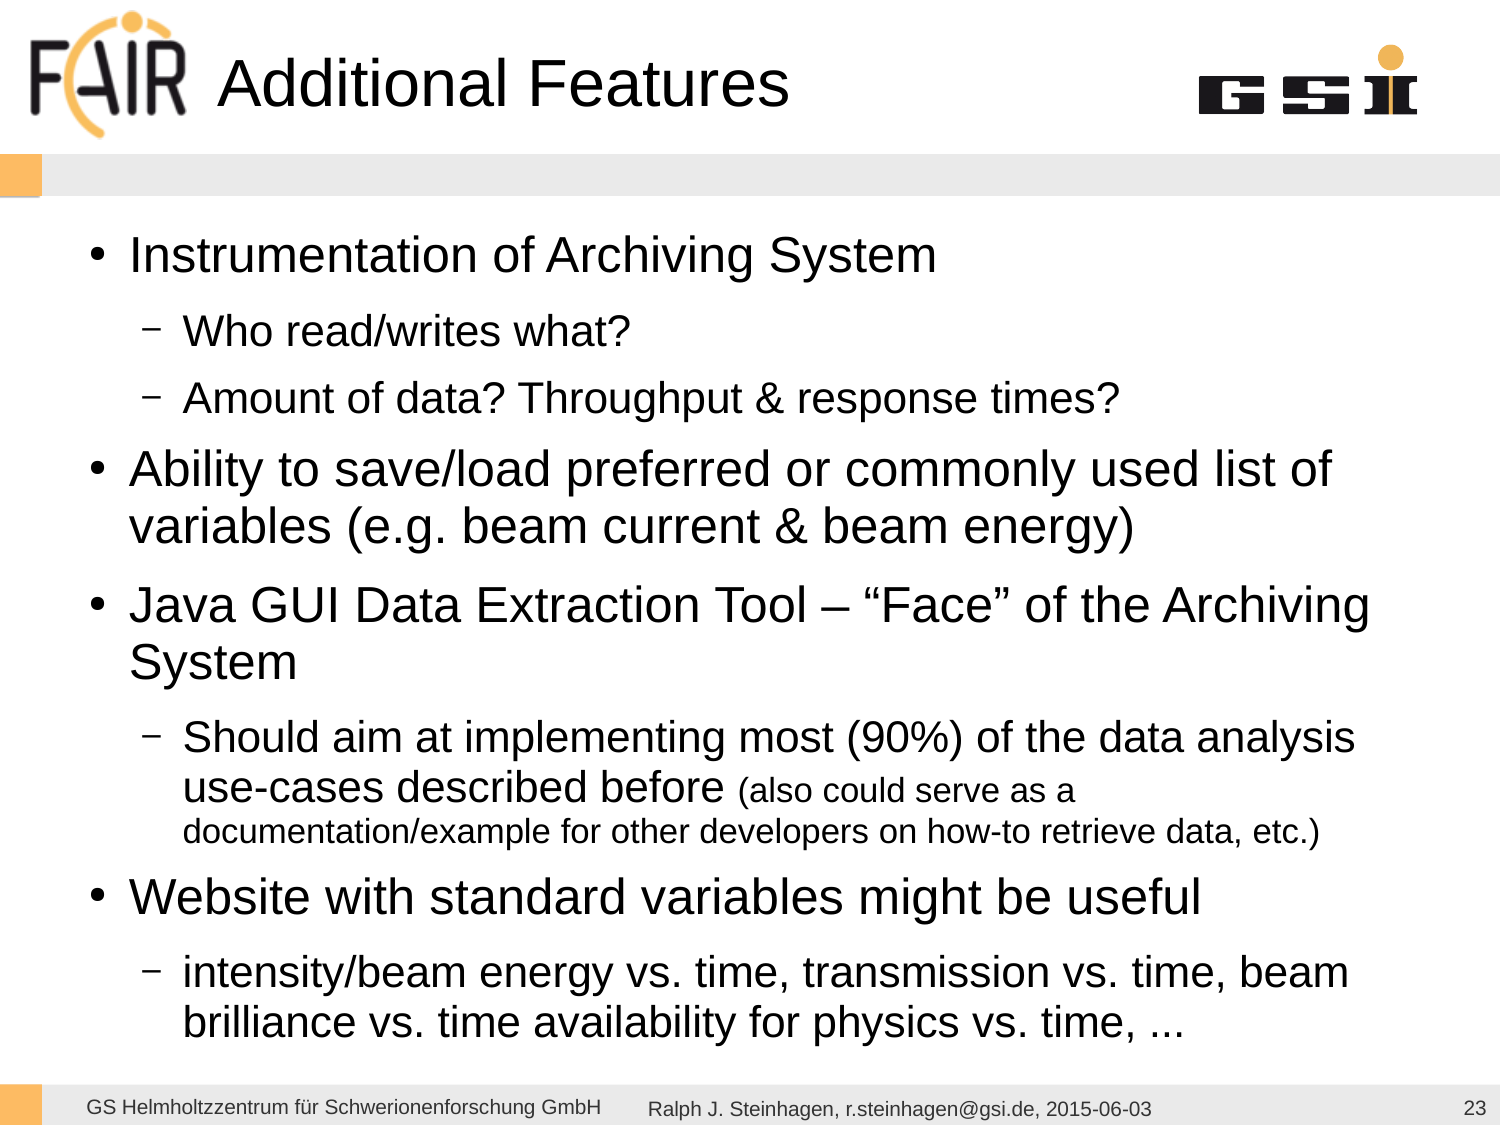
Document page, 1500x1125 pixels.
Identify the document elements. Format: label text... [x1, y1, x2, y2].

title Additional Features [217, 20, 1109, 147]
list Instrumentation of Archiving System Who read/writes what? Amount of data? Throughput & response times? Ability to save/load preferred or commonly used list of variables (e.g. beam current & beam energy) Java GUI Data Extraction Tool – “Face” of the Archiving System Should aim at implementing most (90%) of the data analysis use-cases described before (also could serve as a documentation/example for other developers on how-to retrieve data, etc.) Website with standard variables might be useful intensity/beam energy vs. time, transmission vs. time, beam brilliance vs. time availability for physics vs. time, ... [75, 226, 1425, 1050]
picture [30, 9, 187, 141]
picture [1197, 42, 1419, 117]
